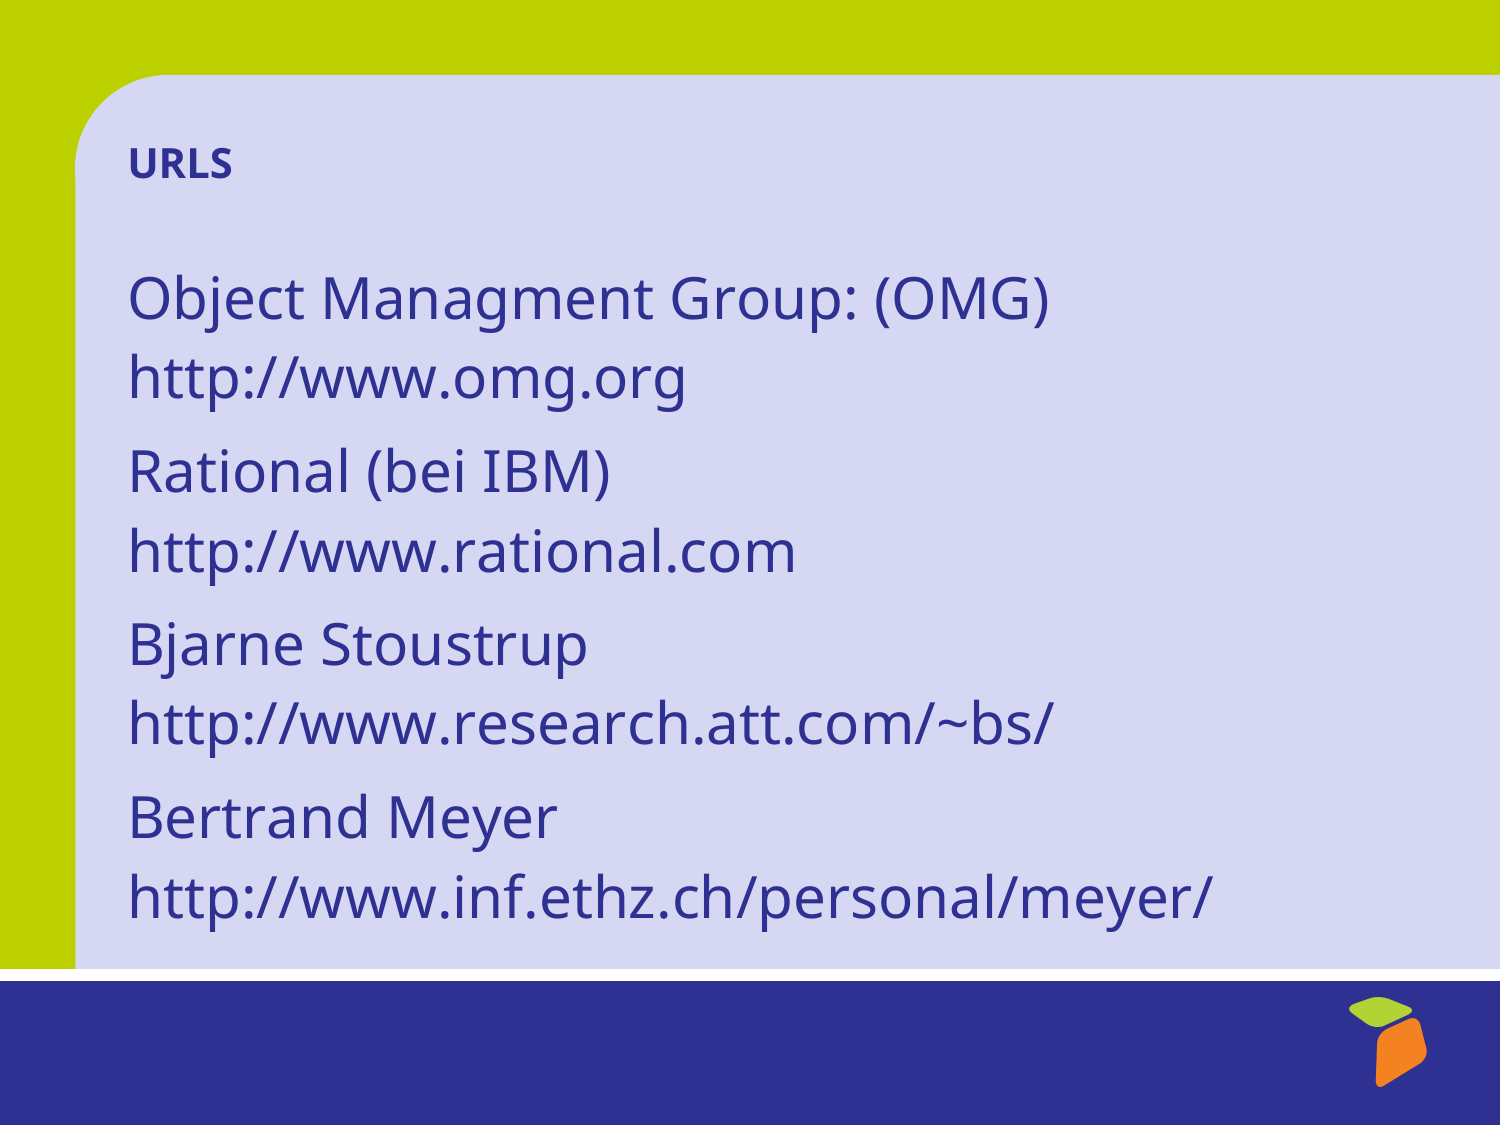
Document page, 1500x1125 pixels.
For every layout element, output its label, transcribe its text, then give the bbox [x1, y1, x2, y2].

picture [0, 981, 1500, 1125]
list Object Managment Group: (OMG) http://www.omg.org Rational (bei IBM) http://www.rational.com Bjarne Stoustrup http://www.research.att.com/~bs/ Bertrand Meyer http://www.inf.ethz.ch/personal/meyer/ [112, 249, 1388, 1038]
title URLS [112, 112, 1388, 213]
